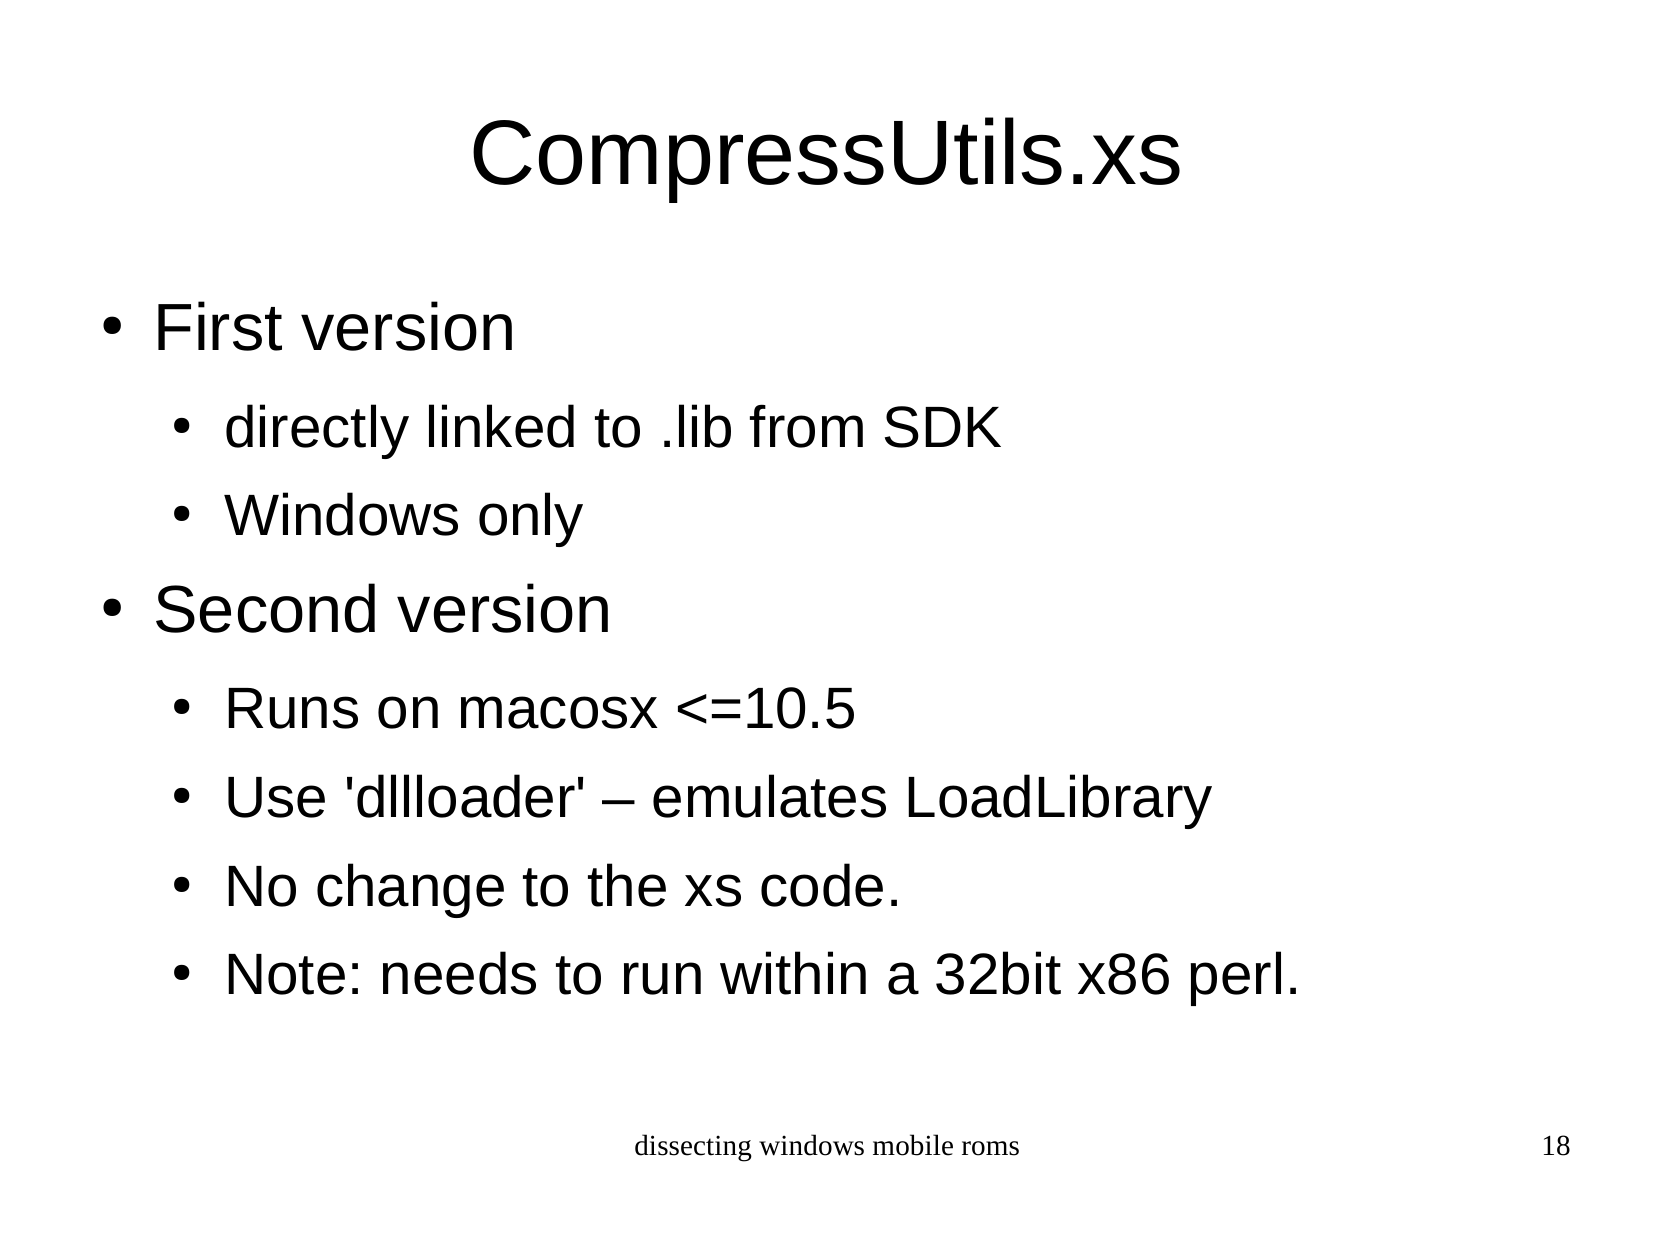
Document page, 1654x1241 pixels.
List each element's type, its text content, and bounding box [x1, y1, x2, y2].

title CompressUtils.xs [82, 49, 1571, 257]
list First version directly linked to .lib from SDK Windows only Second version Runs on macosx <=10.5 Use 'dllloader' – emulates LoadLibrary No change to the xs code. Note: needs to run within a 32bit x86 perl. [82, 290, 1571, 1109]
